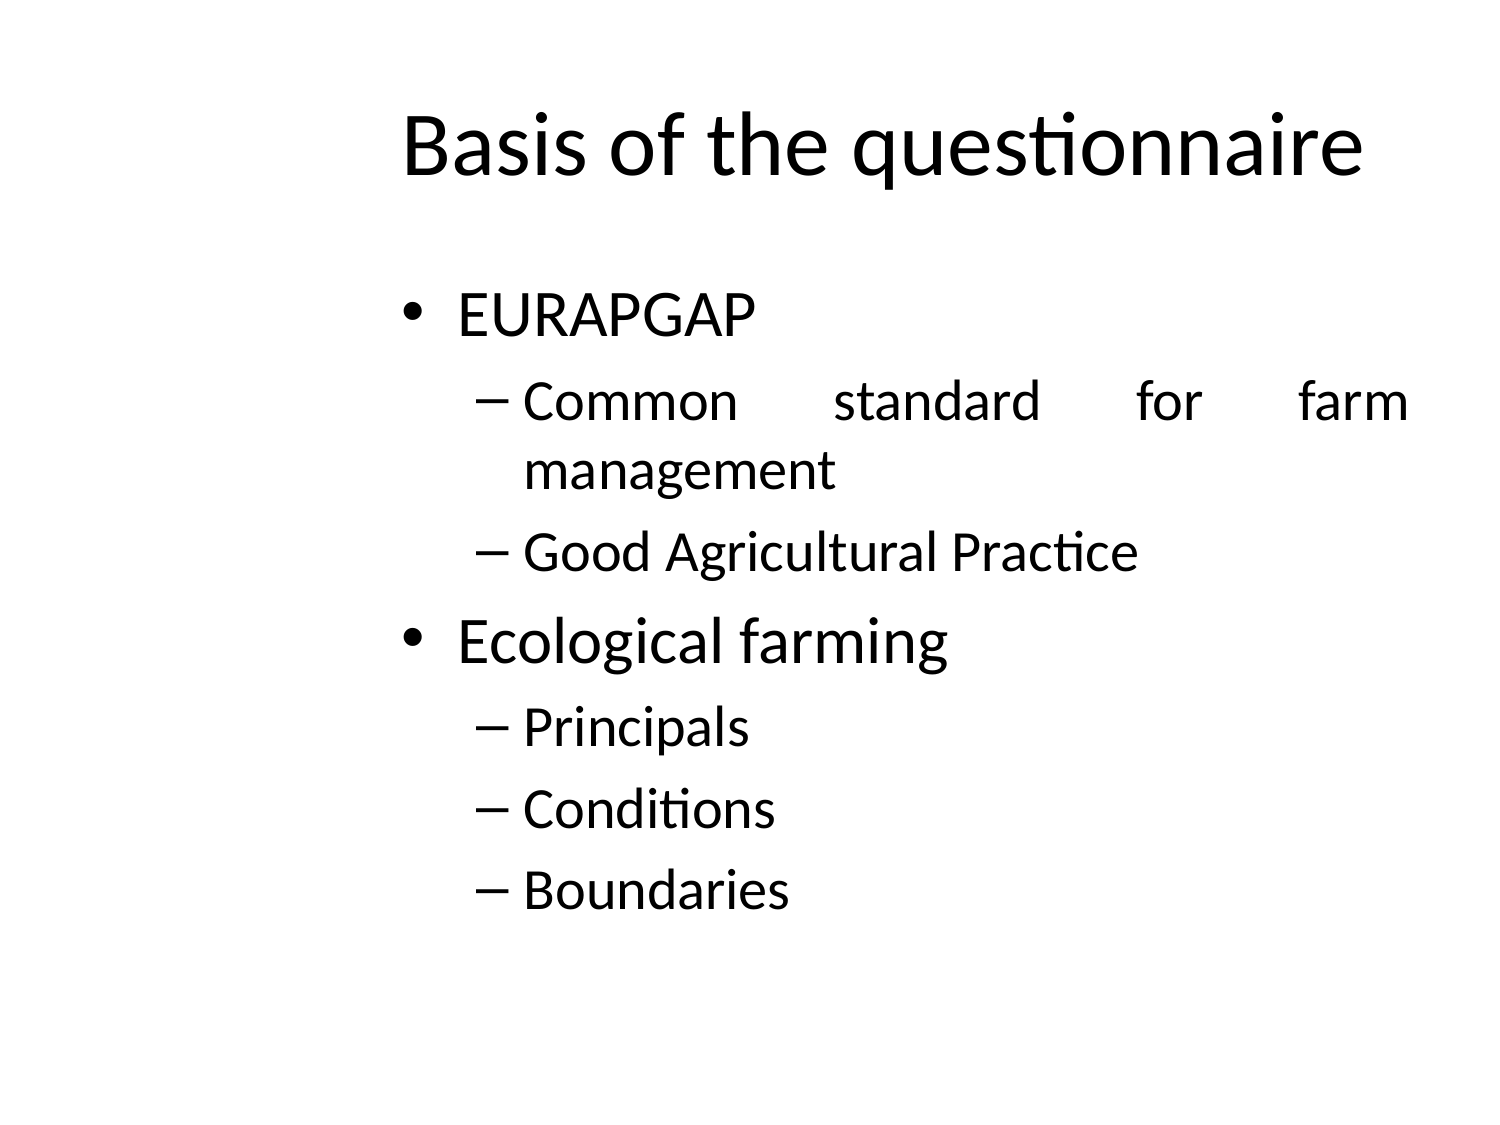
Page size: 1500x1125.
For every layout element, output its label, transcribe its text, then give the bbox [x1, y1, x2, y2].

title Basis of the questionnaire [386, 45, 1425, 233]
list EURAPGAP Common standard for farm management Good Agricultural Practice Ecological farming Principals Conditions Boundaries [386, 262, 1425, 1005]
